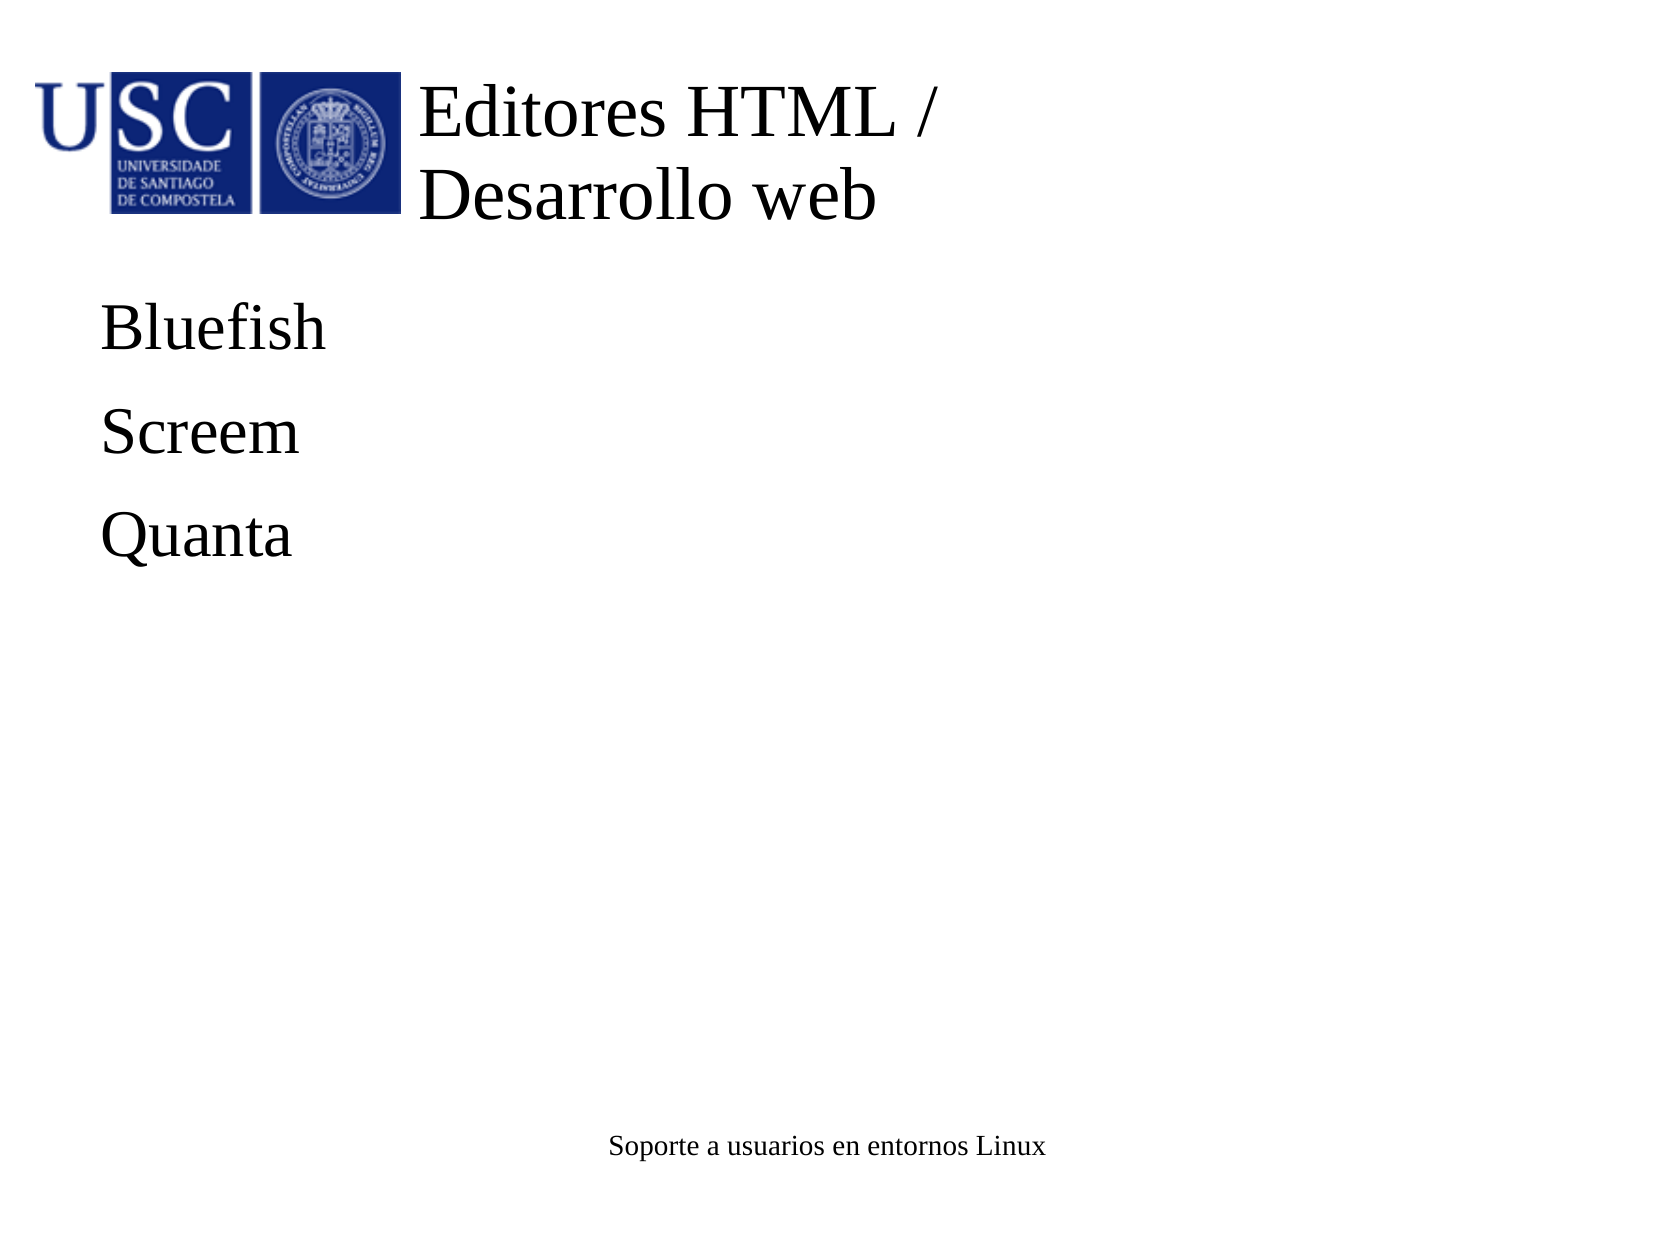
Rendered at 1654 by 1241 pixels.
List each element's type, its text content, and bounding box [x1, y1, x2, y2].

title Editores HTML / Desarrollo web [418, 49, 1571, 257]
picture [35, 72, 401, 214]
list Bluefish Screem Quanta [82, 290, 1571, 1109]
